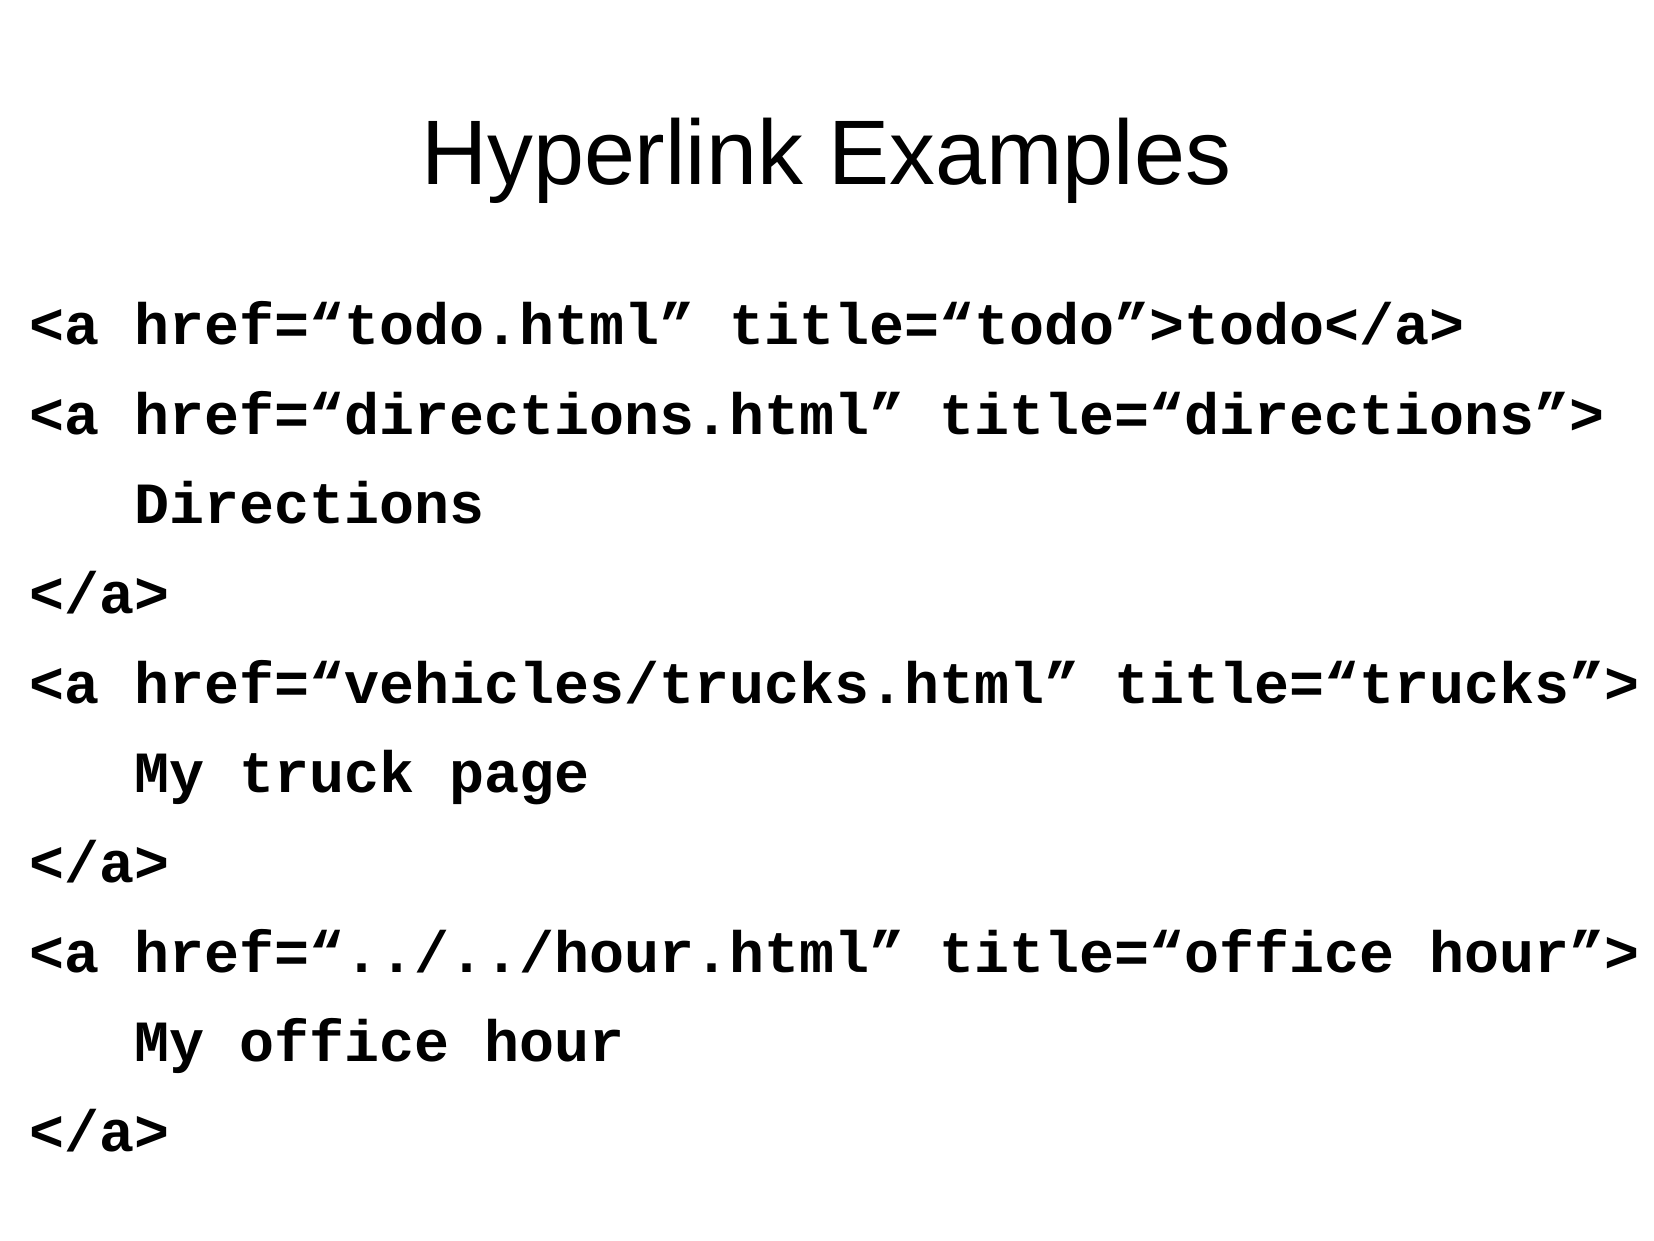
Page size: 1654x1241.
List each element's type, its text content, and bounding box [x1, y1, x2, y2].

title Hyperlink Examples [82, 49, 1571, 257]
list <a href=“todo.html” title=“todo”>todo</a> <a href=“directions.html” title=“directions”> Directions </a> <a href=“vehicles/trucks.html” title=“trucks”> My truck page </a> <a href=“../../hour.html” title=“office hour”> My office hour </a> [0, 296, 1647, 1174]
